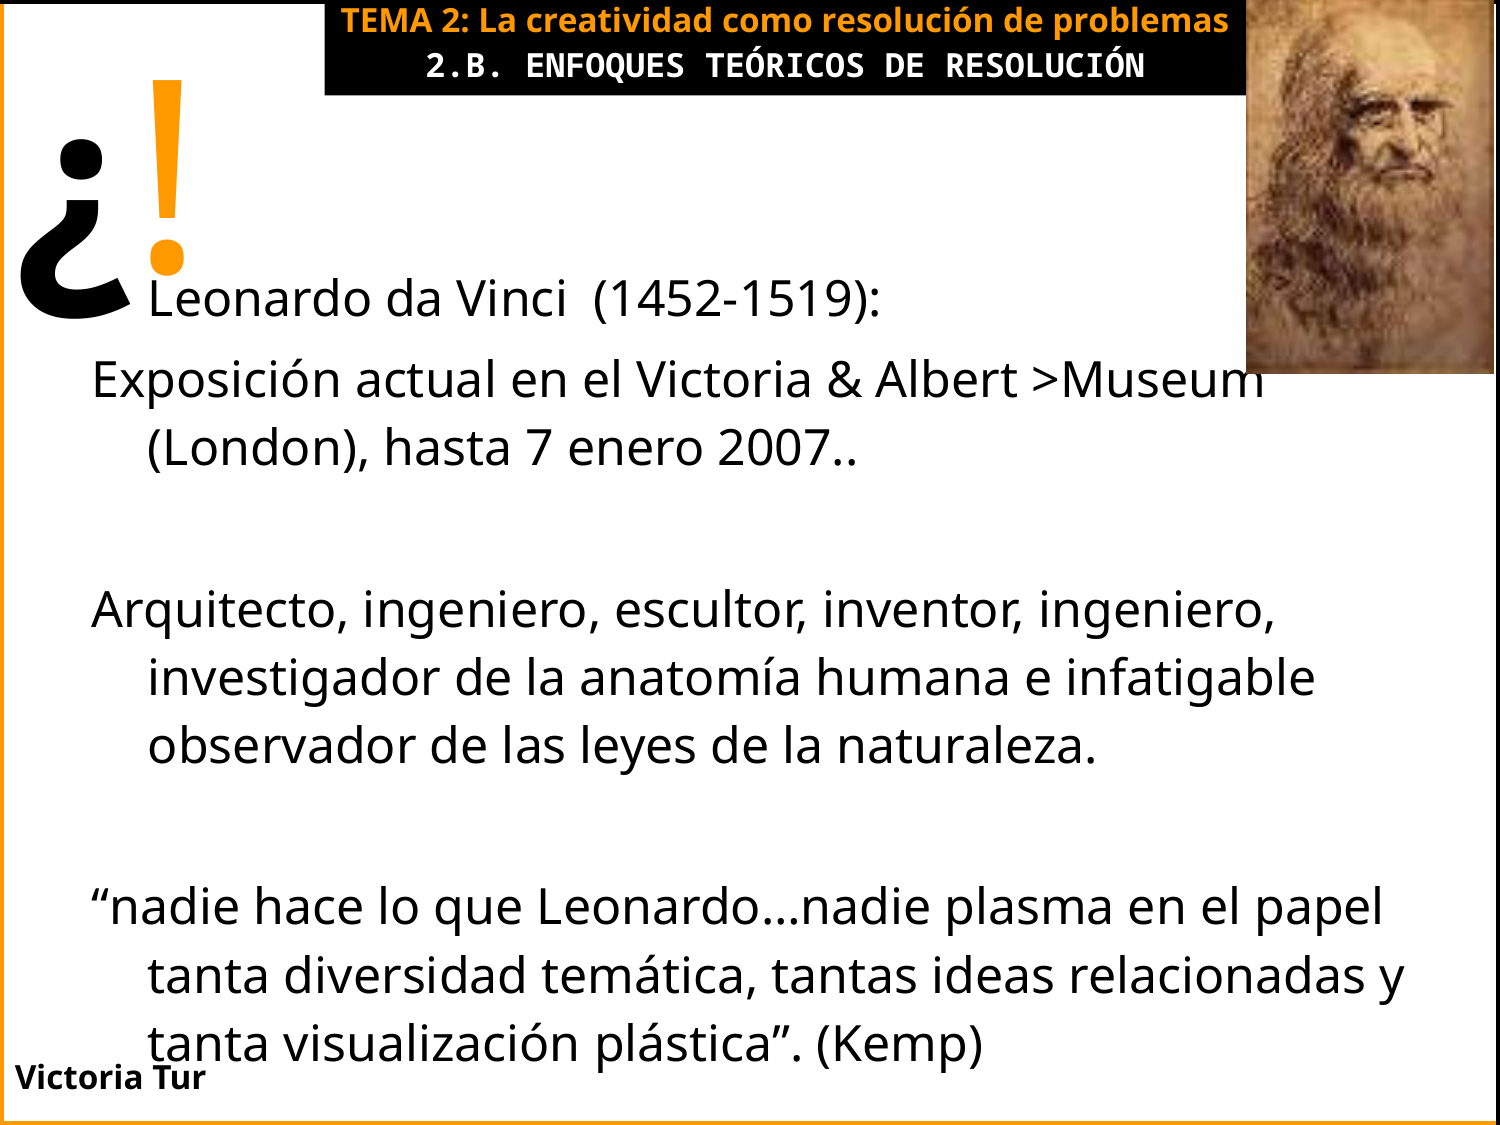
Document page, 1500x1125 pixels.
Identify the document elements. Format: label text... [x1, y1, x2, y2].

picture [1246, 0, 1494, 374]
list Leonardo da Vinci (1452-1519): Exposición actual en el Victoria & Albert >Museum (London), hasta 7 enero 2007.. Arquitecto, ingeniero, escultor, inventor, ingeniero, investigador de la anatomía humana e infatigable observador de las leyes de la naturaleza. “nadie hace lo que Leonardo…nadie plasma en el papel tanta diversidad temática, tantas ideas relacionadas y tanta visualización plástica”. (Kemp) [76, 255, 1427, 1125]
